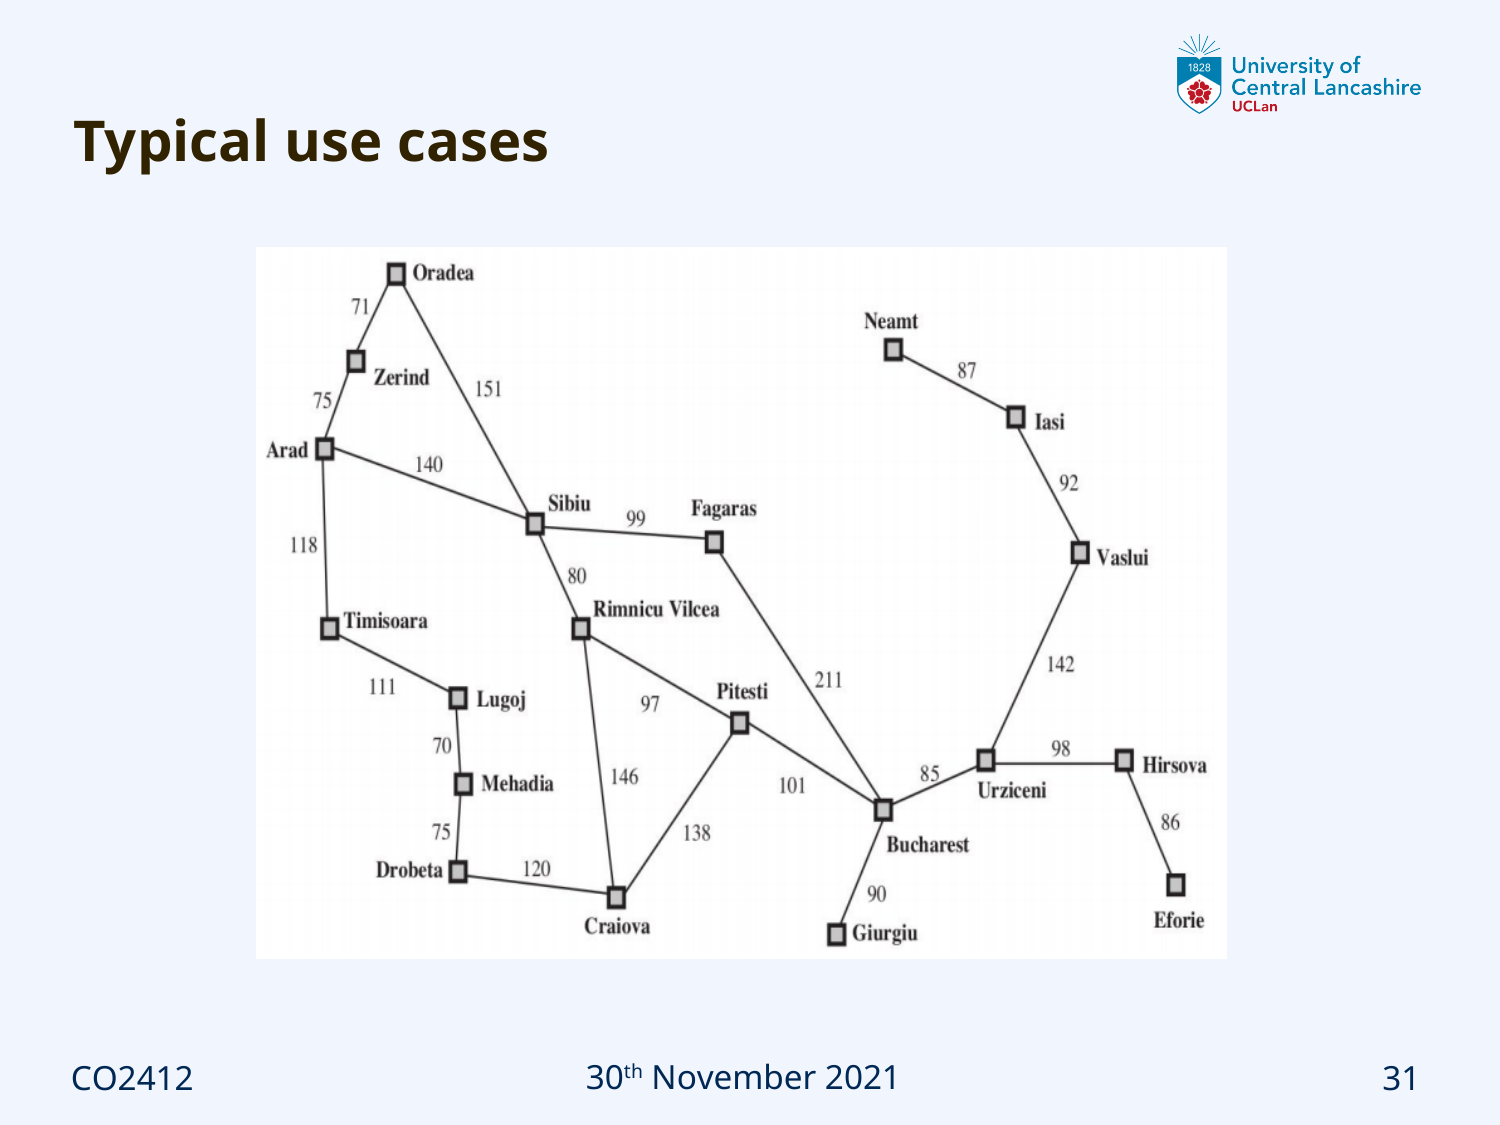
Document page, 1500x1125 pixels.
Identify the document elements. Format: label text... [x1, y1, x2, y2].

picture [1177, 34, 1421, 54]
picture [256, 247, 1227, 959]
title Typical use cases [58, 54, 1500, 224]
